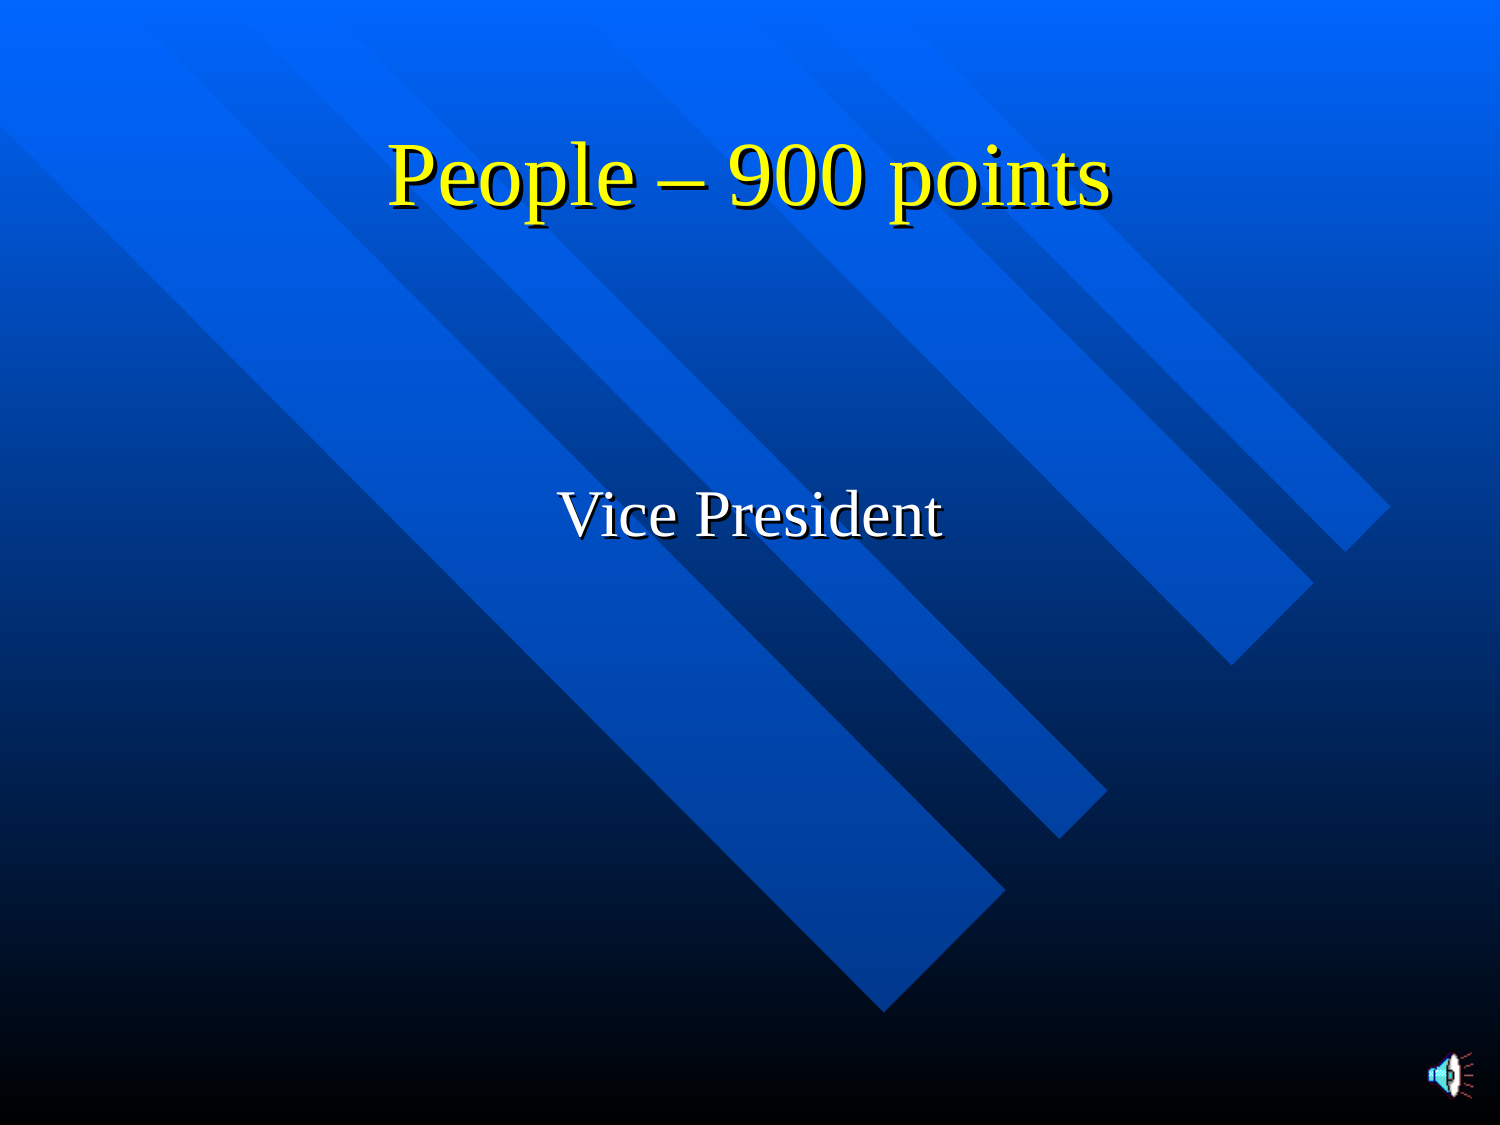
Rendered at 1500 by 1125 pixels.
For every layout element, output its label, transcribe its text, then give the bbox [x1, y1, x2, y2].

picture [1426, 1051, 1477, 1102]
subtitle Vice President [225, 462, 1276, 751]
title People – 900 points [112, 74, 1388, 263]
